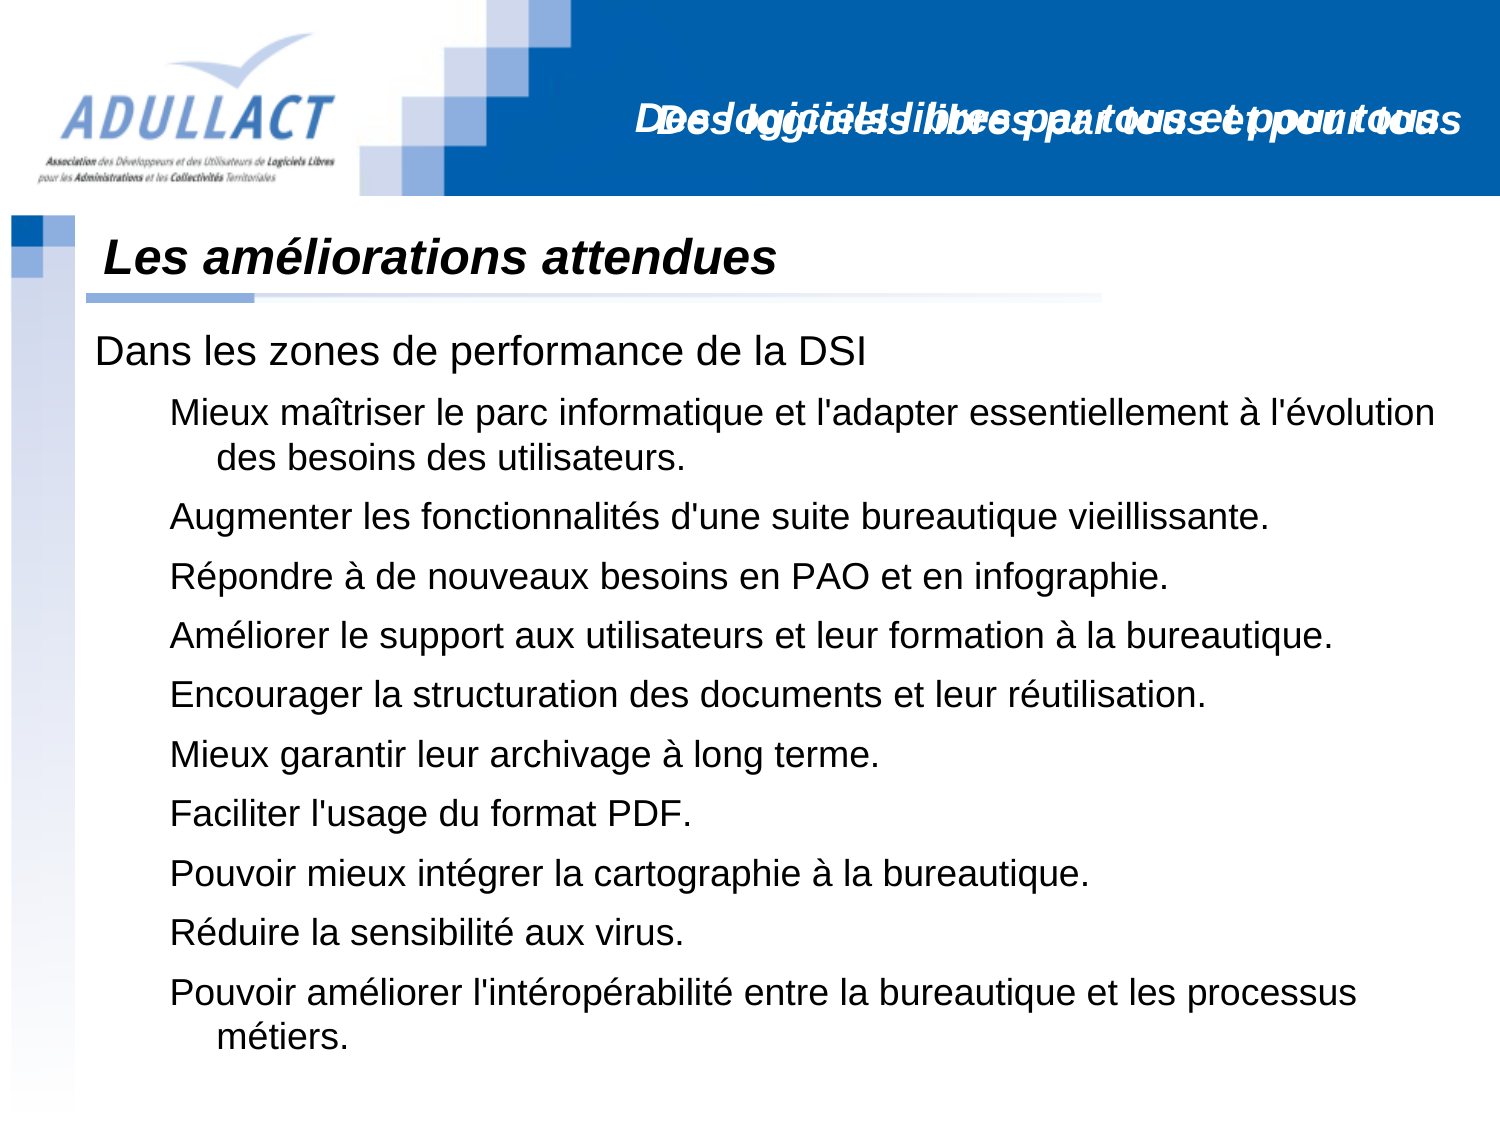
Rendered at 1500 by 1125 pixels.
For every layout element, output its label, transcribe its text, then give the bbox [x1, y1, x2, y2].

text_box Des logiciels libres par tous et pour tous [620, 83, 1455, 149]
title Les améliorations attendues [88, 219, 1459, 292]
picture [356, 0, 1500, 196]
picture [86, 293, 1102, 303]
picture [31, 29, 346, 189]
picture [10, 214, 75, 1113]
list Dans les zones de performance de la DSI Mieux maîtriser le parc informatique et l'adapter essentiellement à l'évolution des besoins des utilisateurs. Augmenter les fonctionnalités d'une suite bureautique vieillissante. Répondre à de nouveaux besoins en PAO et en infographie. Améliorer le support aux utilisateurs et leur formation à la bureautique. Encourager la structuration des documents et leur réutilisation. Mieux garantir leur archivage à long terme. Faciliter l'usage du format PDF. Pouvoir mieux intégrer la cartographie à la bureautique. Réduire la sensibilité aux virus. Pouvoir améliorer l'intéropérabilité entre la bureautique et les processus métiers. [94, 324, 1469, 1125]
